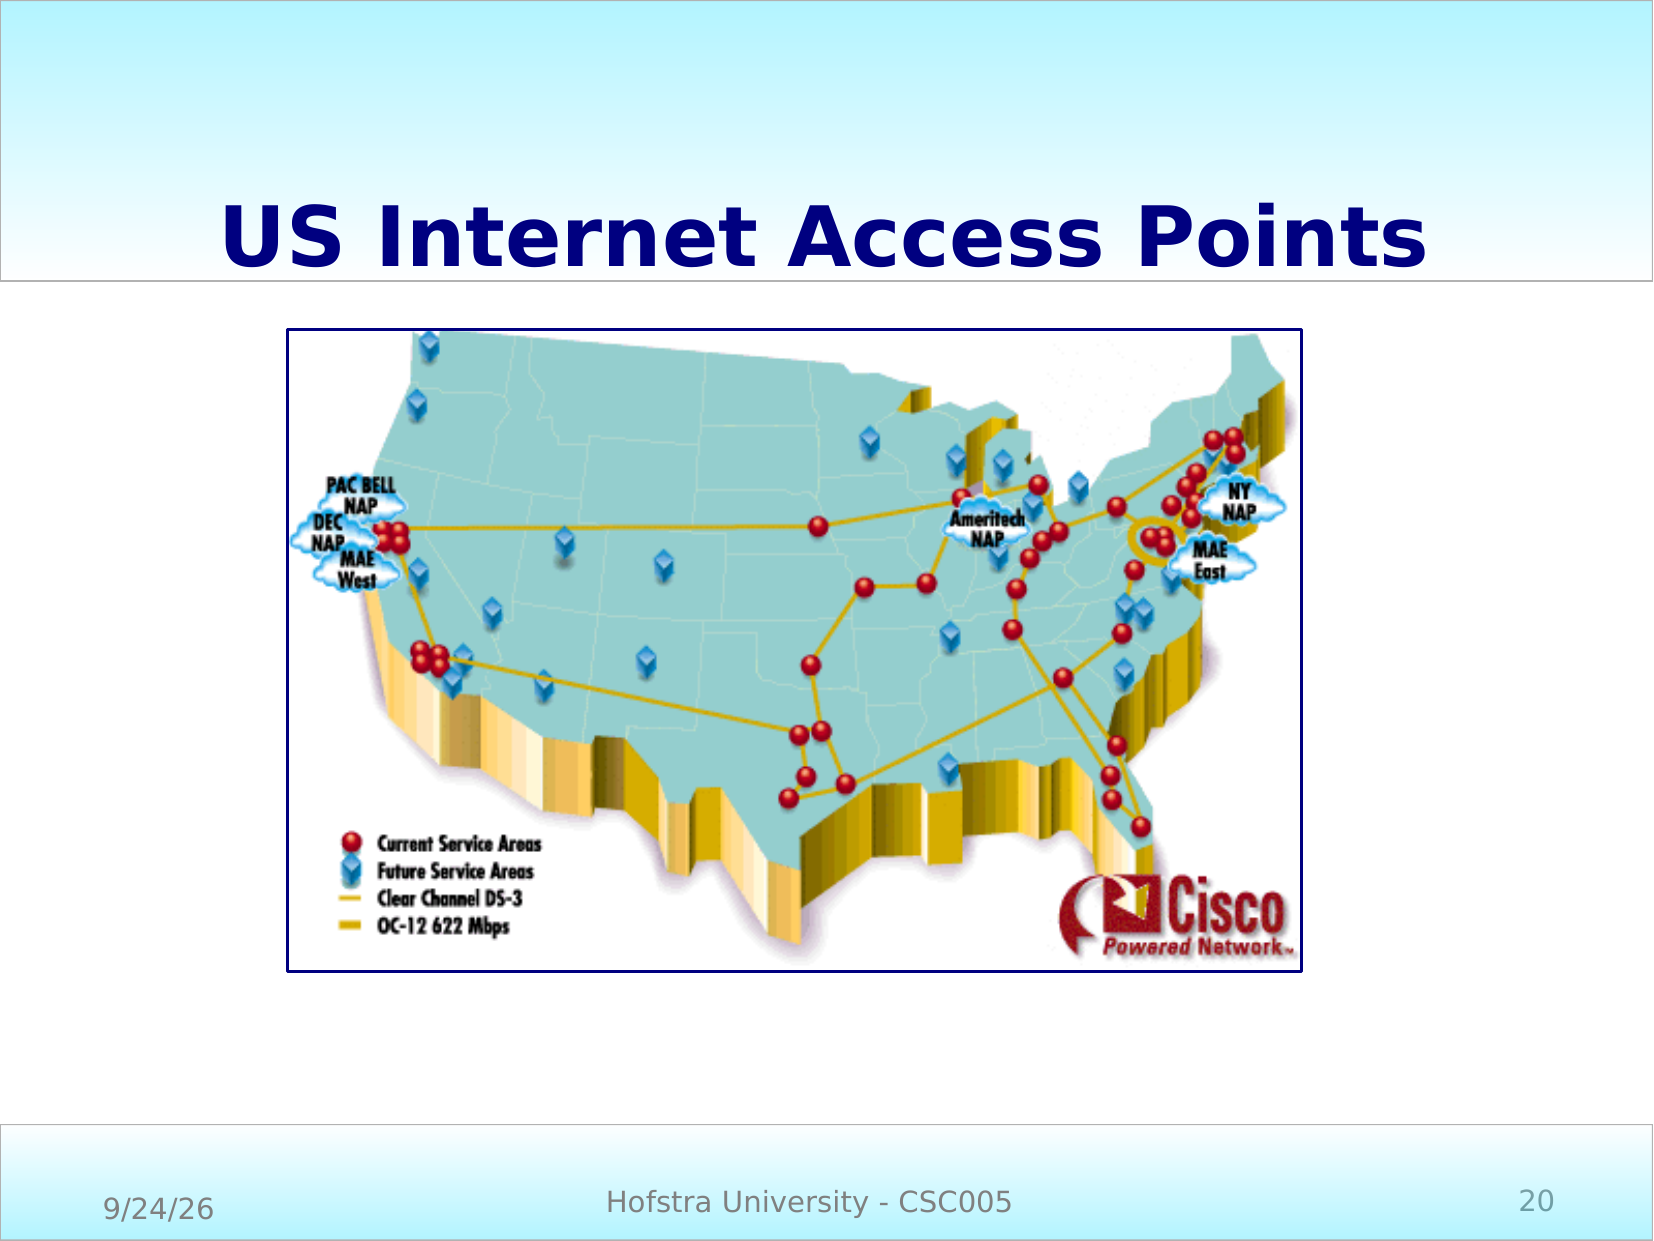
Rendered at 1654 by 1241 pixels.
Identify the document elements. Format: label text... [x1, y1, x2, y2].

title US Internet Access Points [120, 170, 1529, 295]
picture [289, 330, 1300, 970]
